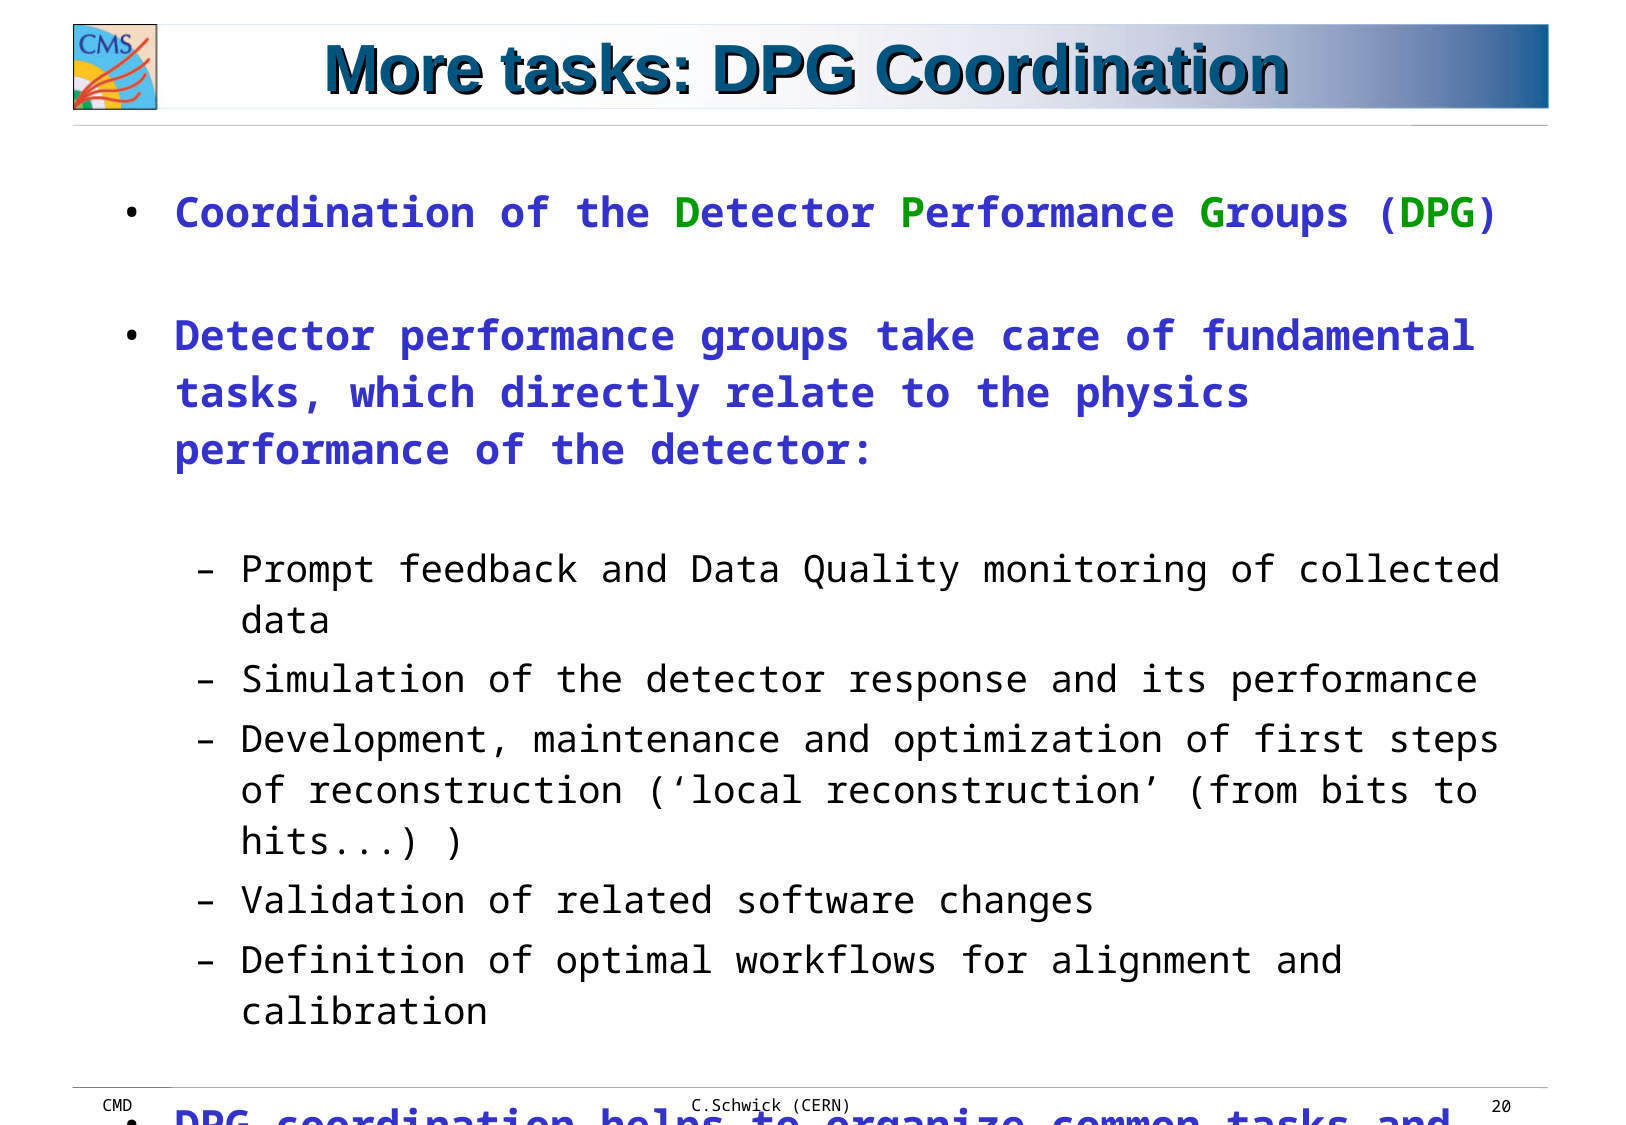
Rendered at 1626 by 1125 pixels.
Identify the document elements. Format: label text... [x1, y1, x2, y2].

picture [1462, 24, 1551, 110]
title More tasks: DPG Coordination [152, 21, 1462, 117]
picture [72, 24, 152, 110]
list Coordination of the Detector Performance Groups (DPG) Detector performance groups take care of fundamental tasks, which directly relate to the physics performance of the detector: Prompt feedback and Data Quality monitoring of collected data Simulation of the detector response and its performance Development, maintenance and optimization of first steps of reconstruction (‘local reconstruction’ (from bits to hits...) ) Validation of related software changes Definition of optimal workflows for alignment and calibration DPG coordination helps to organize common tasks and facilitates the information flow among DPGs and with others (like PPD/computing/offline/POGs) both for offline and during data-taking PPD: Physics Performance and Datasets POG: Physics Objects Groups [119, 183, 1507, 1066]
